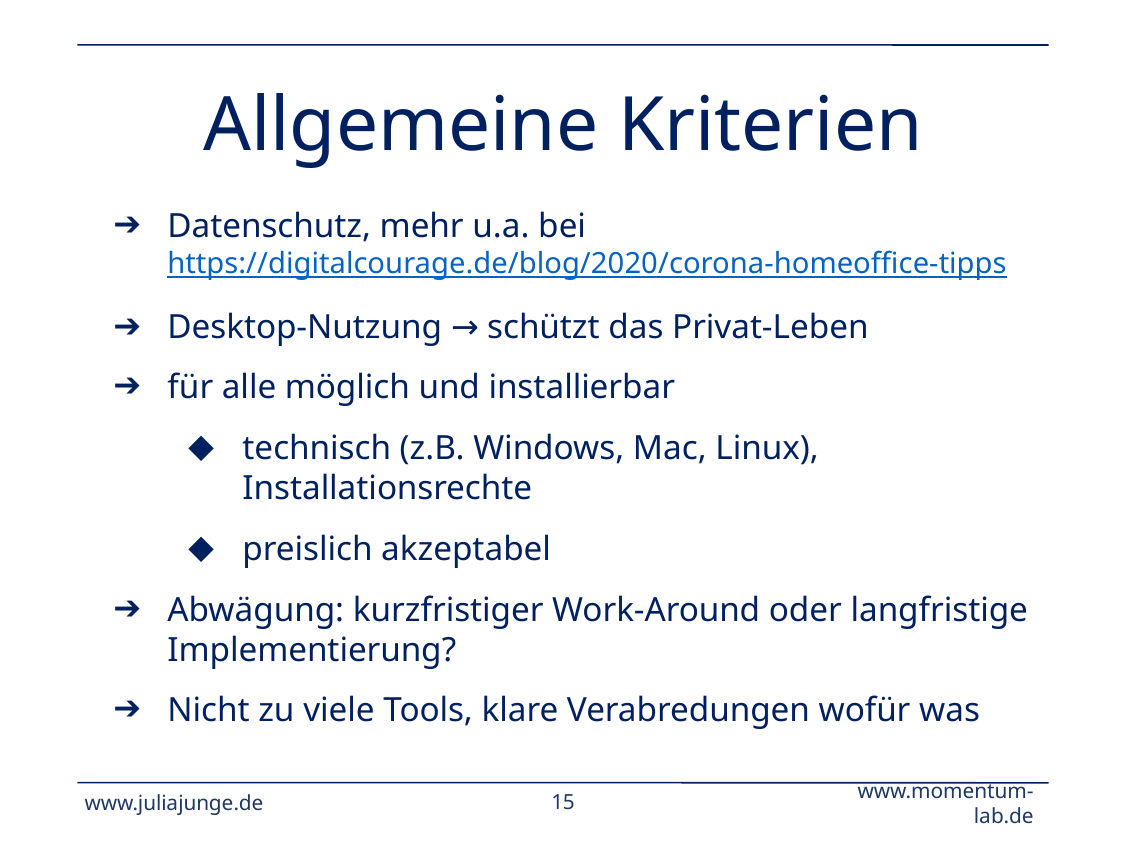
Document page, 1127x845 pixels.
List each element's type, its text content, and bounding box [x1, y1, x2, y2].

title Allgemeine Kriterien [77, 44, 1049, 196]
slide_number www.momentum-lab.de [795, 780, 1049, 825]
slide_number <number> [436, 780, 690, 825]
slide_number www.juliajunge.de [69, 780, 331, 825]
list Datenschutz, mehr u.a. bei https://digitalcourage.de/blog/2020/corona-homeoffice-tipps Desktop-Nutzung → schützt das Privat-Leben für alle möglich und installierbar technisch (z.B. Windows, Mac, Linux), Installationsrechte preislich akzeptabel Abwägung: kurzfristiger Work-Around oder langfristige Implementierung? Nicht zu viele Tools, klare Verabredungen wofür was [77, 196, 1049, 761]
